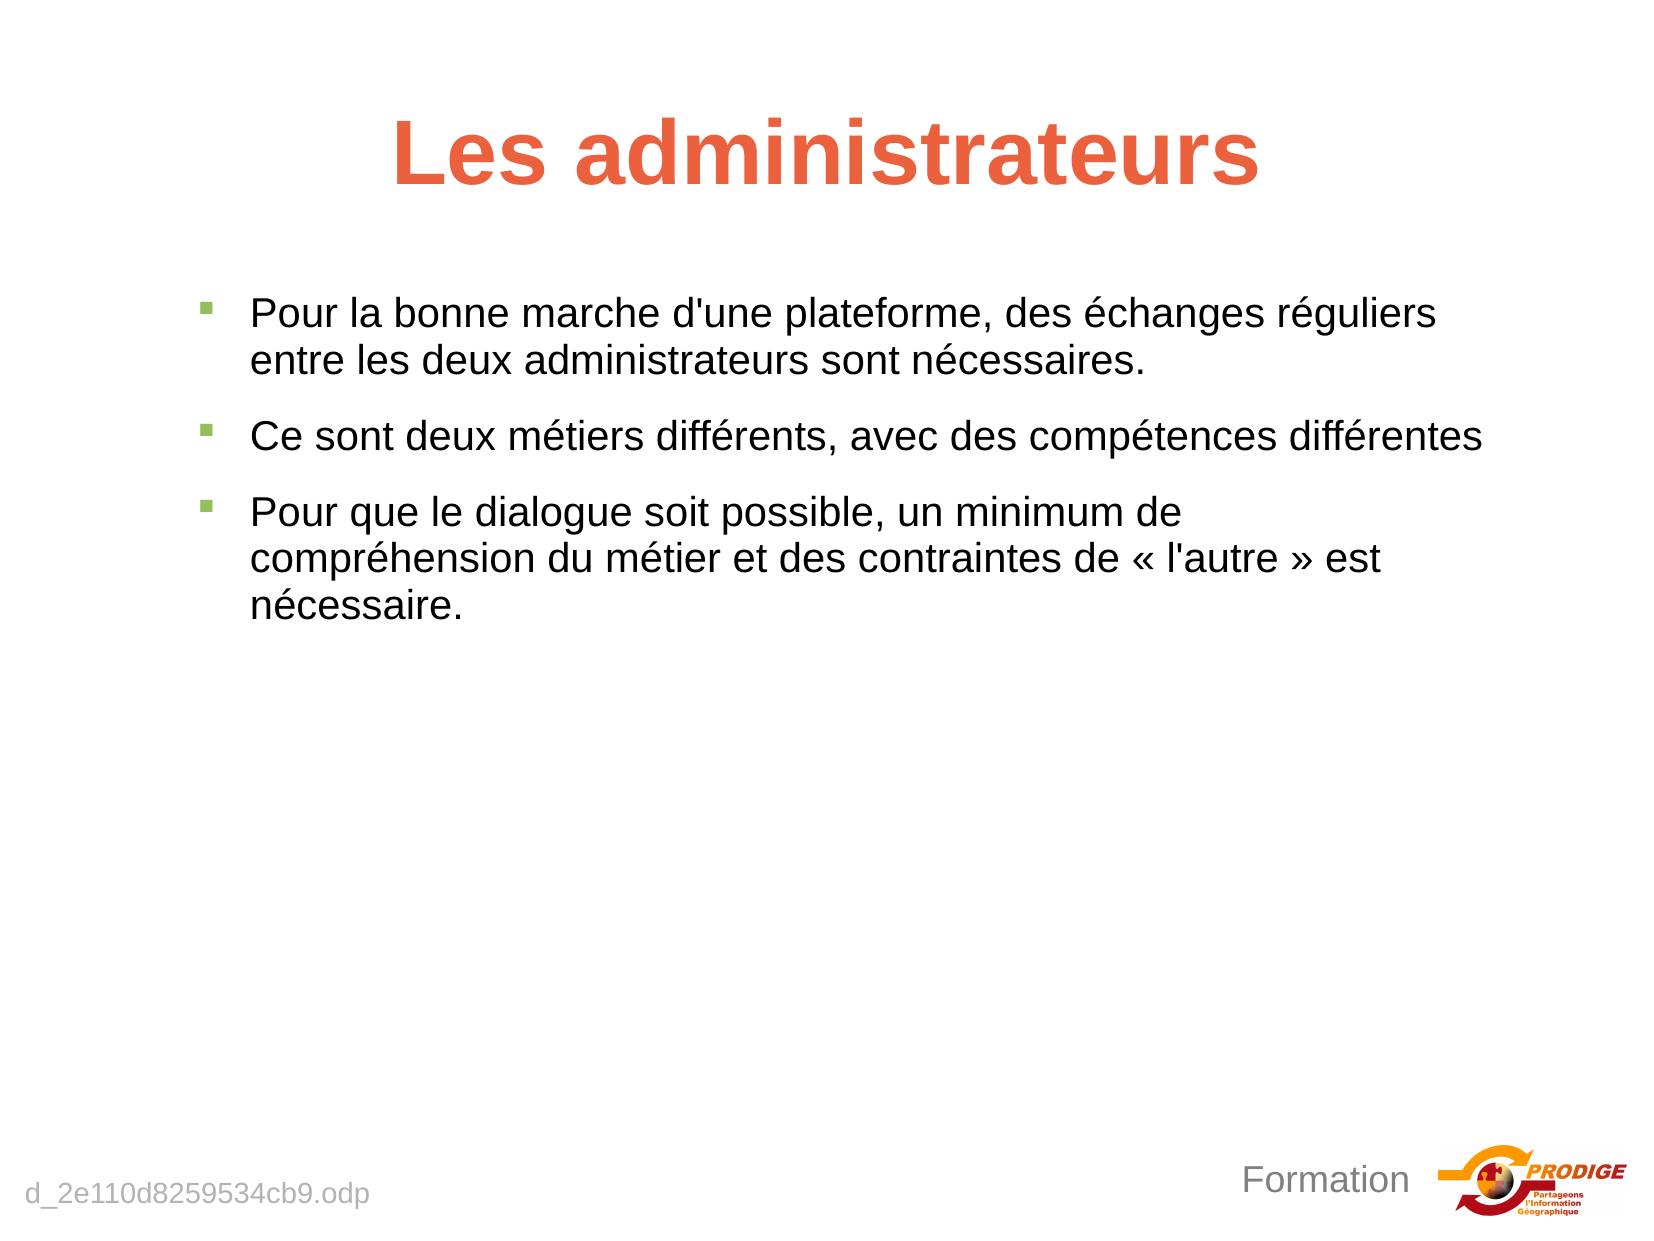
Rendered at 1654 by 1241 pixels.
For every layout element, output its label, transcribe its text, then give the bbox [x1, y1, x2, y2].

picture [1438, 1145, 1627, 1216]
list Pour la bonne marche d'une plateforme, des échanges réguliers entre les deux administrateurs sont nécessaires. Ce sont deux métiers différents, avec des compétences différentes Pour que le dialogue soit possible, un minimum de compréhension du métier et des contraintes de « l'autre » est nécessaire. [179, 290, 1509, 1109]
title Les administrateurs [82, 49, 1571, 257]
